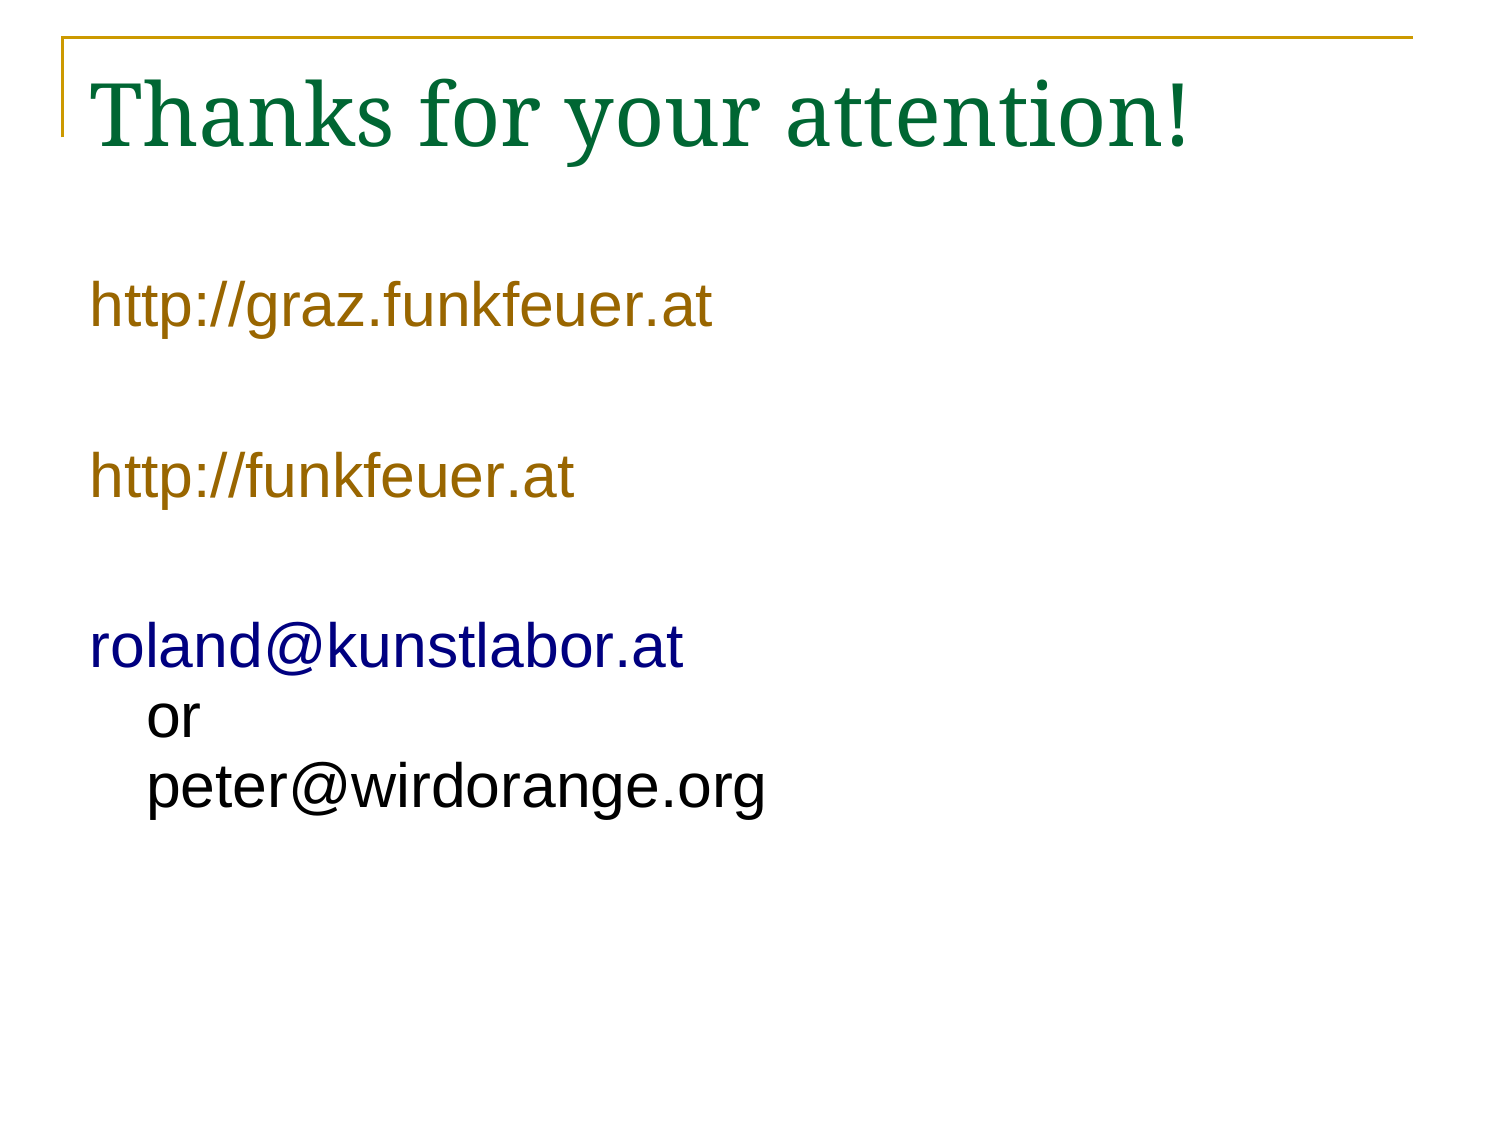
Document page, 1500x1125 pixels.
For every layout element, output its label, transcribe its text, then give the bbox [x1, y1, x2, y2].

title Thanks for your attention! [75, 45, 1426, 233]
list http://graz.funkfeuer.at http://funkfeuer.at roland@kunstlabor.at or peter@wirdorange.org [75, 262, 1426, 1006]
